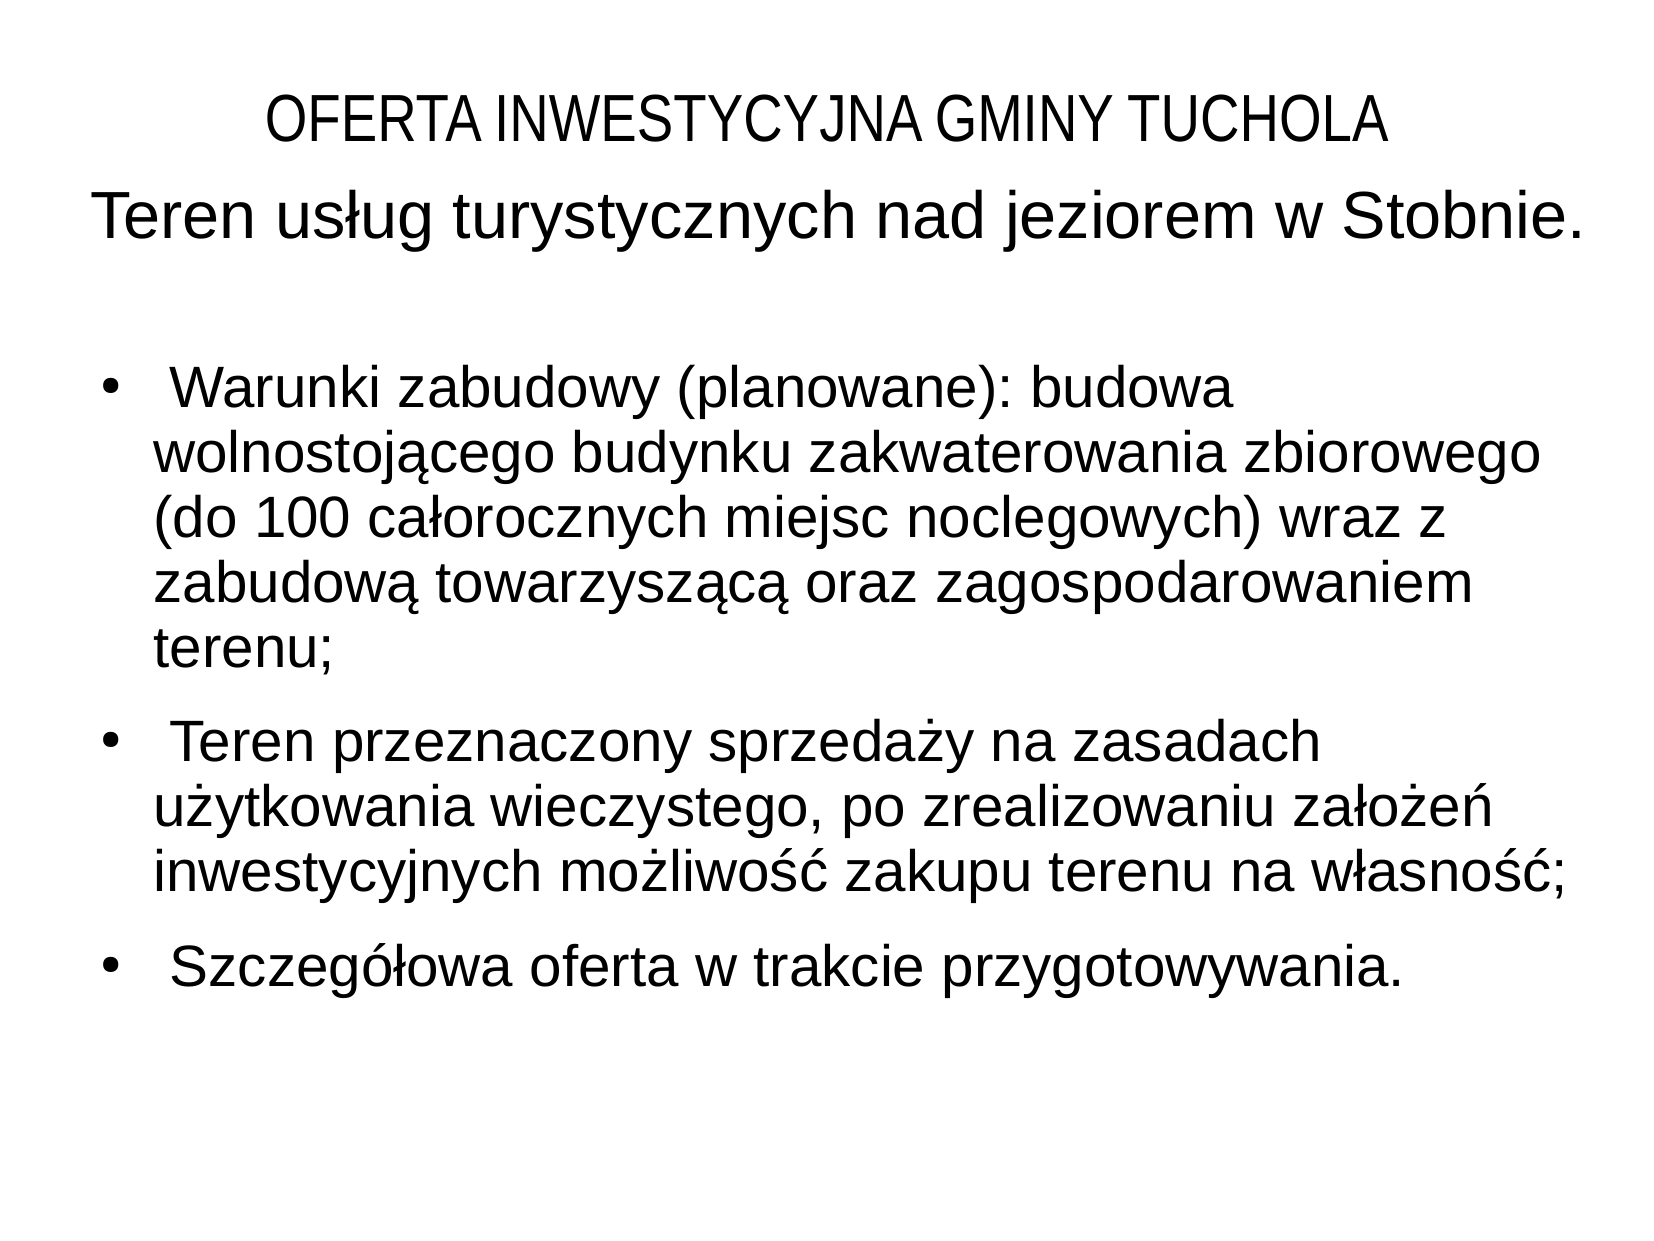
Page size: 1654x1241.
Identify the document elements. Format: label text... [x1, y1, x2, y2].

list Warunki zabudowy (planowane): budowa wolnostojącego budynku zakwaterowania zbiorowego (do 100 całorocznych miejsc noclegowych) wraz z zabudową towarzyszącą oraz zagospodarowaniem terenu; Teren przeznaczony sprzedaży na zasadach użytkowania wieczystego, po zrealizowaniu założeń inwestycyjnych możliwość zakupu terenu na własność; Szczegółowa oferta w trakcie przygotowywania. [82, 354, 1571, 1010]
text_box Teren usług turystycznych nad jeziorem w Stobnie. [82, 177, 1595, 304]
title OFERTA INWESTYCYJNA GMINY TUCHOLA [83, 56, 1572, 177]
